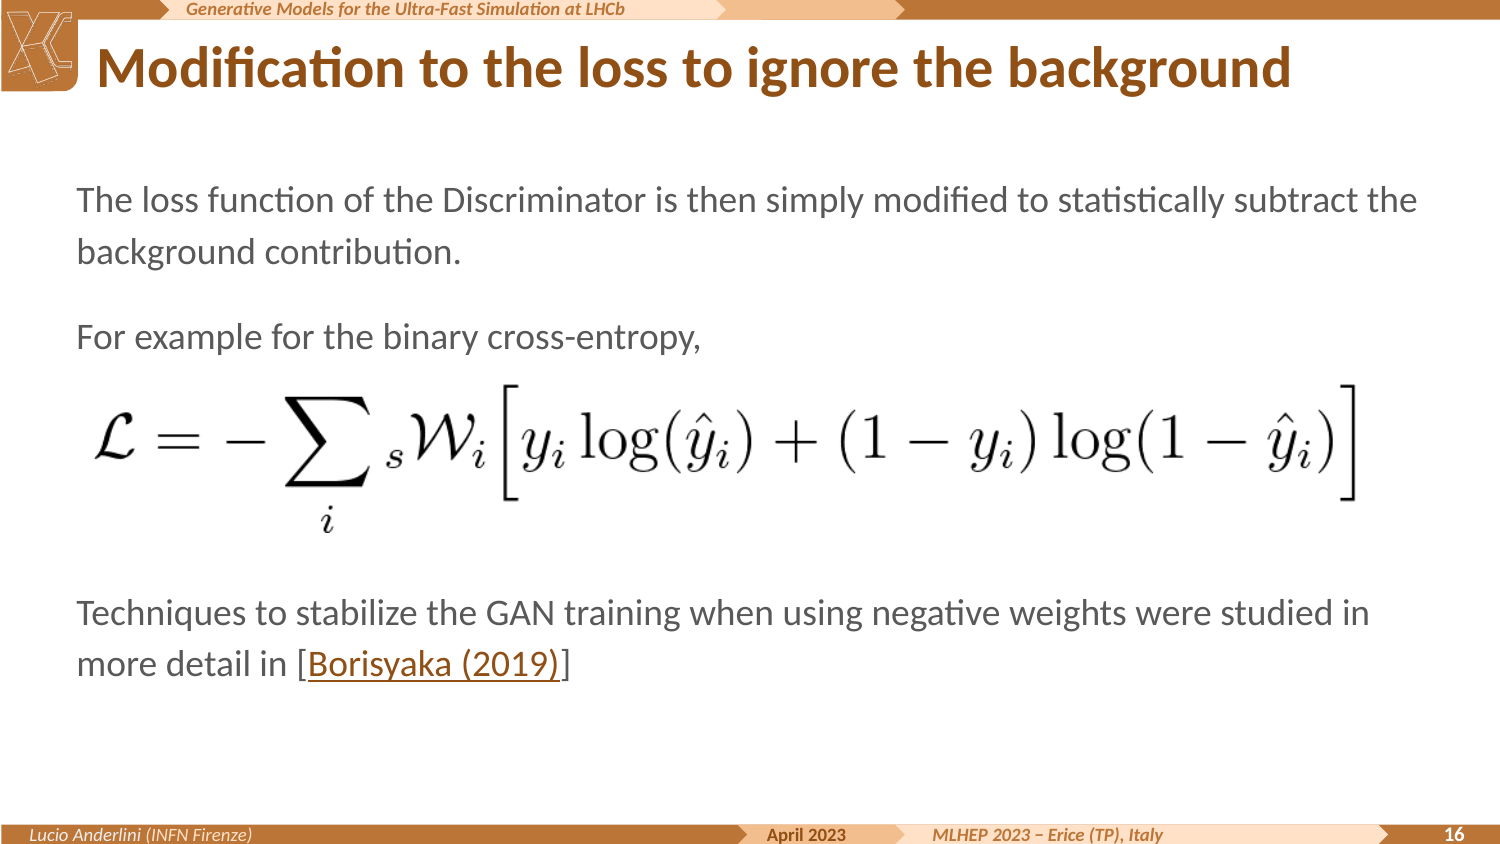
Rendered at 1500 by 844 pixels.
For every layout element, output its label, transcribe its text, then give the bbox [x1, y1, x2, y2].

list The loss function of the Discriminator is then simply modified to statistically subtract the background contribution. For example for the binary cross-entropy, [61, 153, 1449, 340]
title Modification to the loss to ignore the background [81, 14, 1480, 109]
picture [94, 384, 1356, 533]
slide_number <number> [1389, 801, 1480, 844]
list Techniques to stabilize the GAN training when using negative weights were studied in more detail in [Borisyaka (2019)] [61, 565, 1449, 752]
